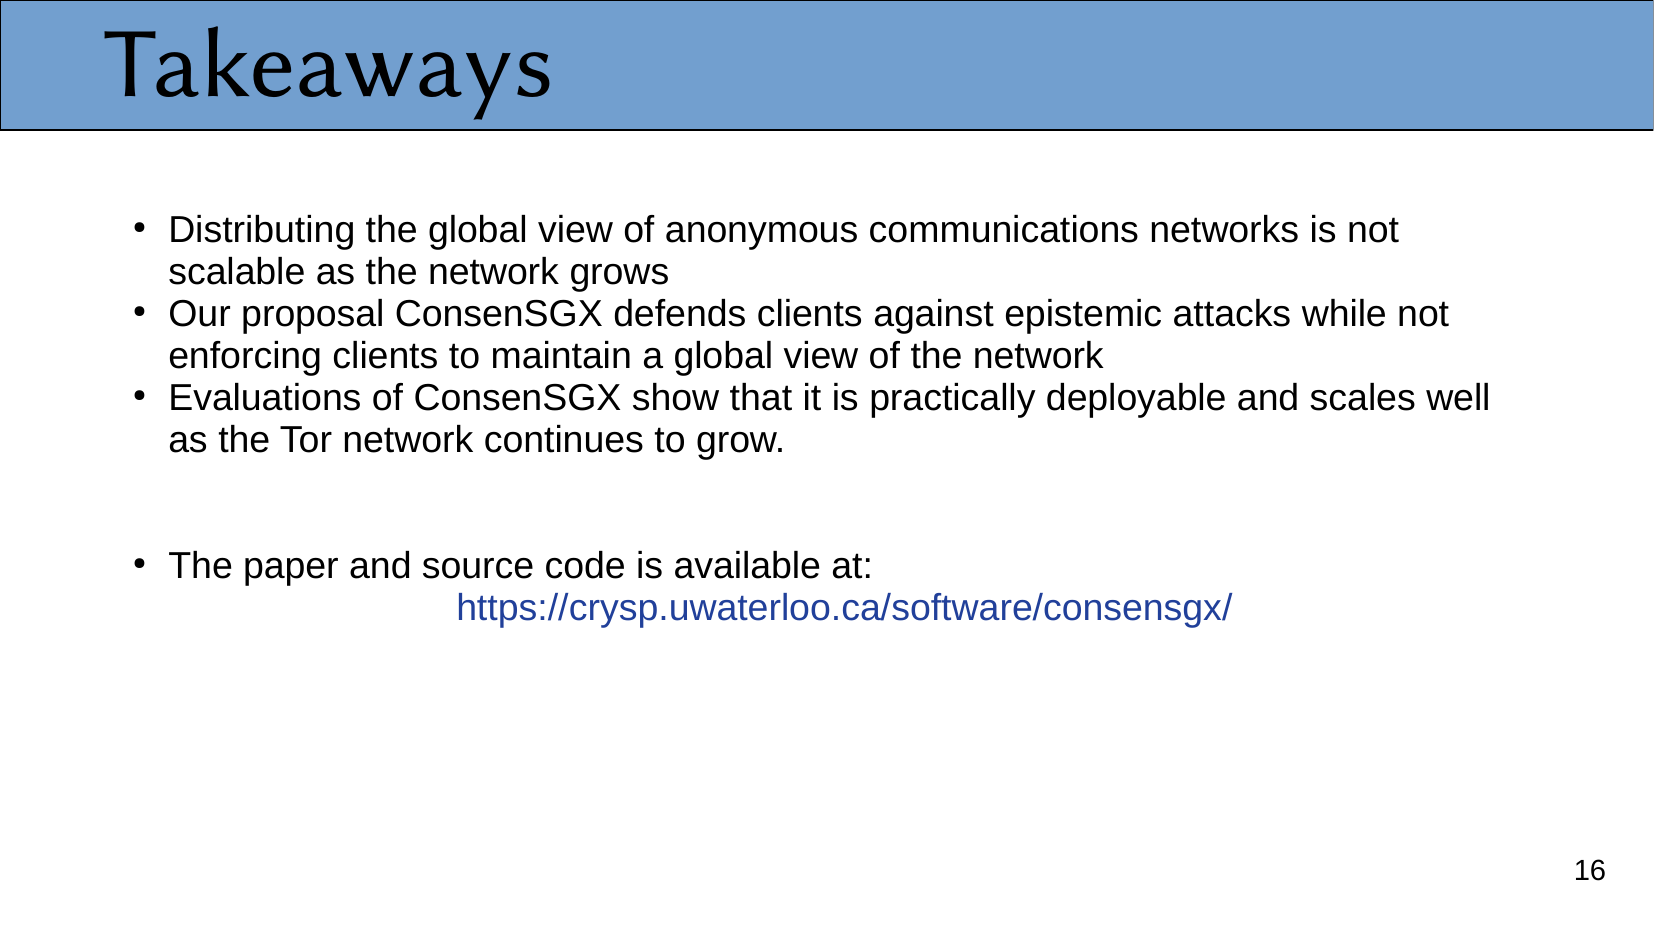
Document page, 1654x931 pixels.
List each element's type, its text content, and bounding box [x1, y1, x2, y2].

text_box [0, 0, 88, 130]
text_box 16 [1559, 846, 1630, 928]
text_box Takeaways [88, 0, 1512, 247]
text_box Distributing the global view of anonymous communications networks is not scalable as the network grows Our proposal ConsenSGX defends clients against epistemic attacks while not enforcing clients to maintain a global view of the network Evaluations of ConsenSGX show that it is practically deployable and scales well as the Tor network continues to grow. The paper and source code is available at: https://crysp.uwaterloo.ca/software/consensgx/ [118, 200, 1536, 678]
text_box [1512, 0, 1654, 130]
